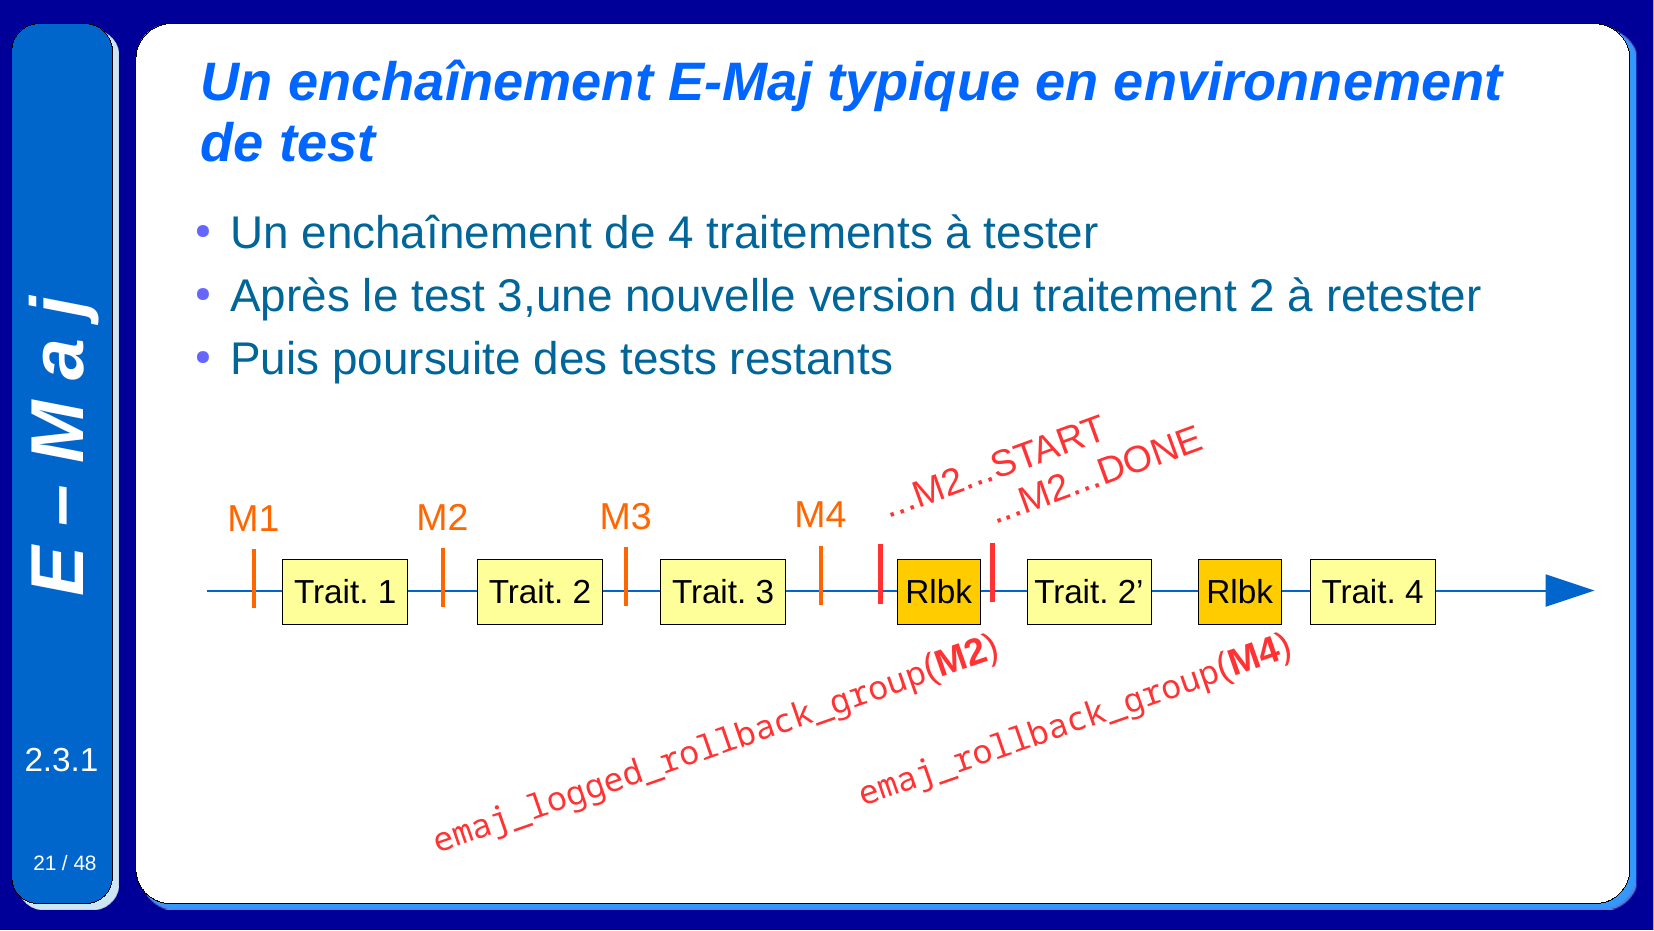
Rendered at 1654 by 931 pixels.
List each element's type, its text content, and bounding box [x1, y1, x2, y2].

text_box ...M2...START [860, 394, 1123, 539]
text_box emaj_logged_rollback_group(M2) [409, 610, 1025, 884]
text_box M4 [779, 486, 862, 544]
text_box M2 [401, 488, 484, 546]
text_box Rlbk [897, 559, 981, 625]
text_box Rlbk [1198, 559, 1282, 625]
text_box M1 [212, 490, 295, 547]
text_box Trait. 2’ [1027, 559, 1152, 625]
text_box Trait. 2 [477, 559, 603, 625]
text_box Trait. 3 [660, 559, 786, 625]
text_box ...M2...DONE [967, 404, 1225, 545]
text_box M3 [584, 487, 667, 545]
text_box Trait. 4 [1310, 559, 1436, 625]
title Un enchaînement E-Maj typique en environnement de test [200, 34, 1575, 191]
text_box emaj_rollback_group(M4) [834, 609, 1318, 837]
list Un enchaînement de 4 traitements à tester Après le test 3,une nouvelle version du traitement 2 à retester Puis poursuite des tests restants [177, 206, 1587, 385]
text_box Trait. 1 [282, 559, 408, 625]
